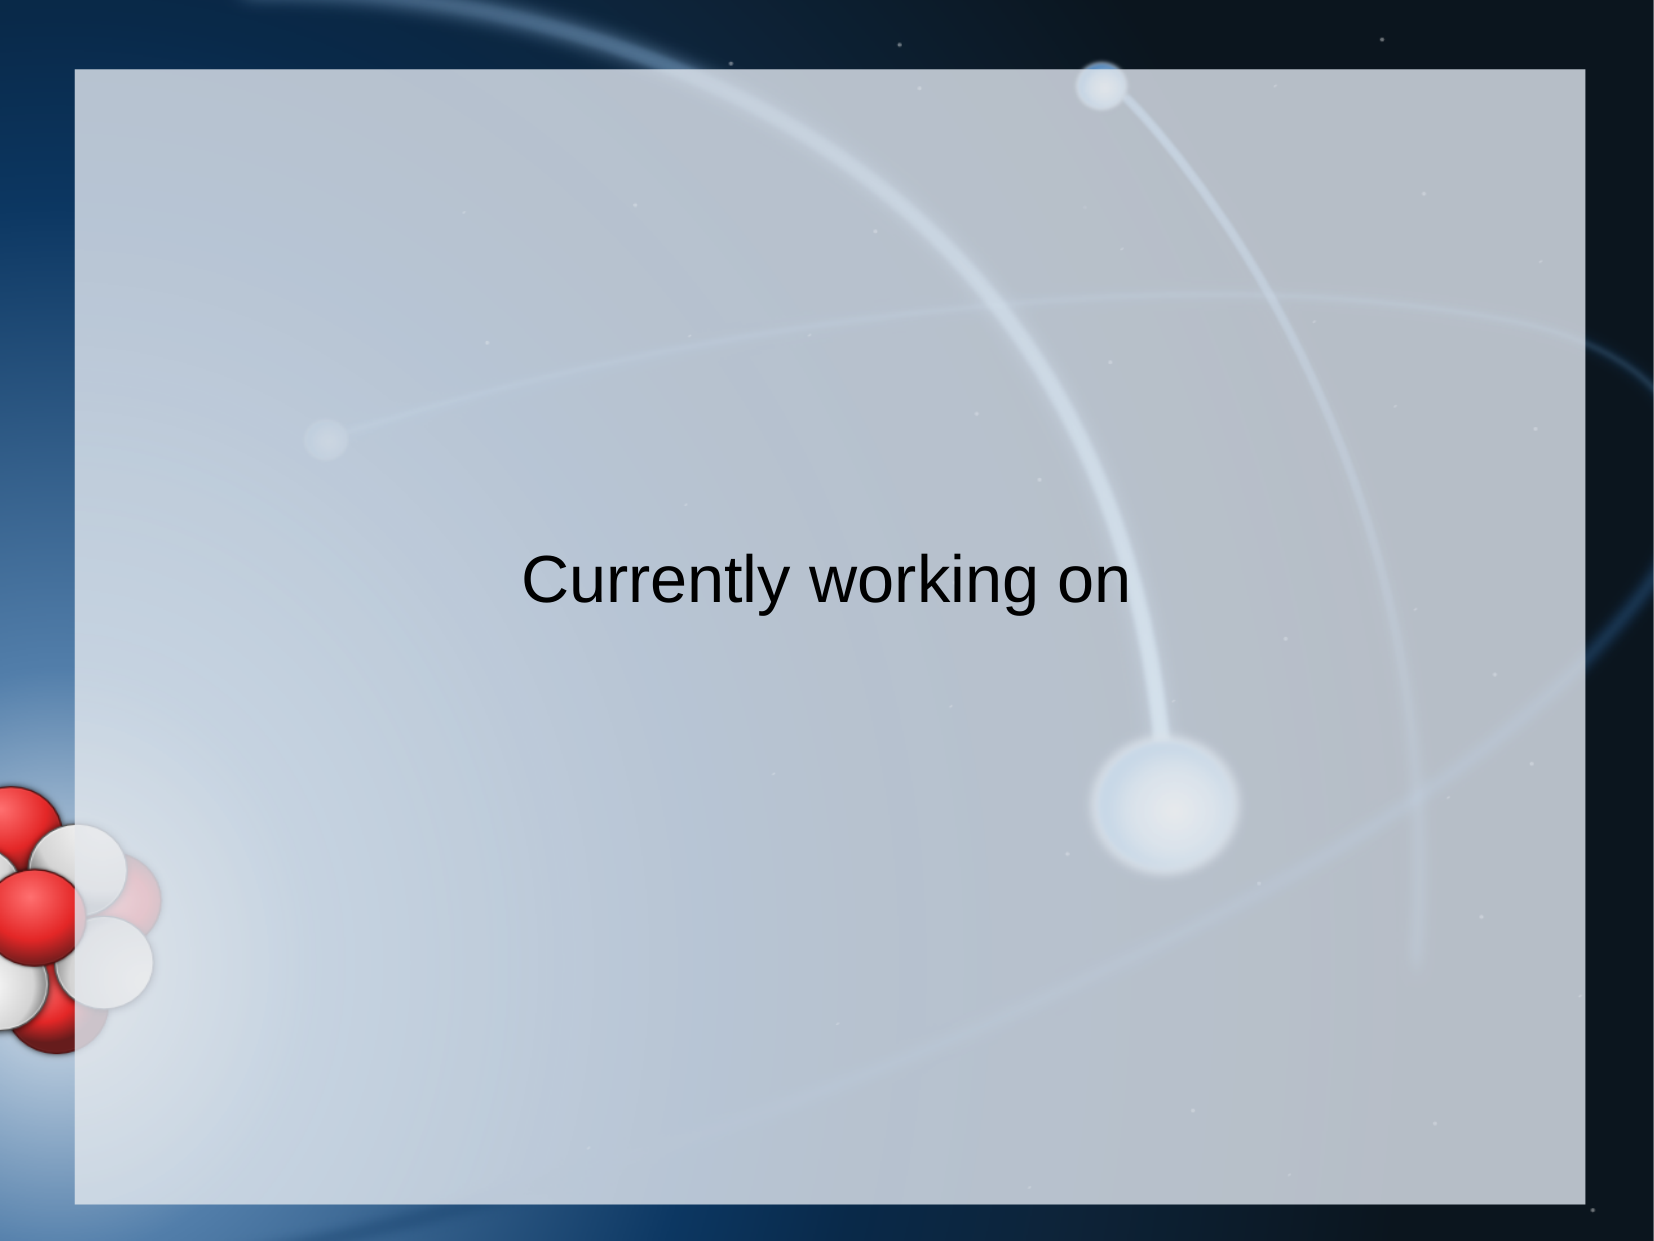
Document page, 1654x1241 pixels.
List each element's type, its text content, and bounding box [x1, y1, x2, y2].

subtitle Currently working on [82, 49, 1571, 1109]
picture [0, 0, 1654, 1241]
